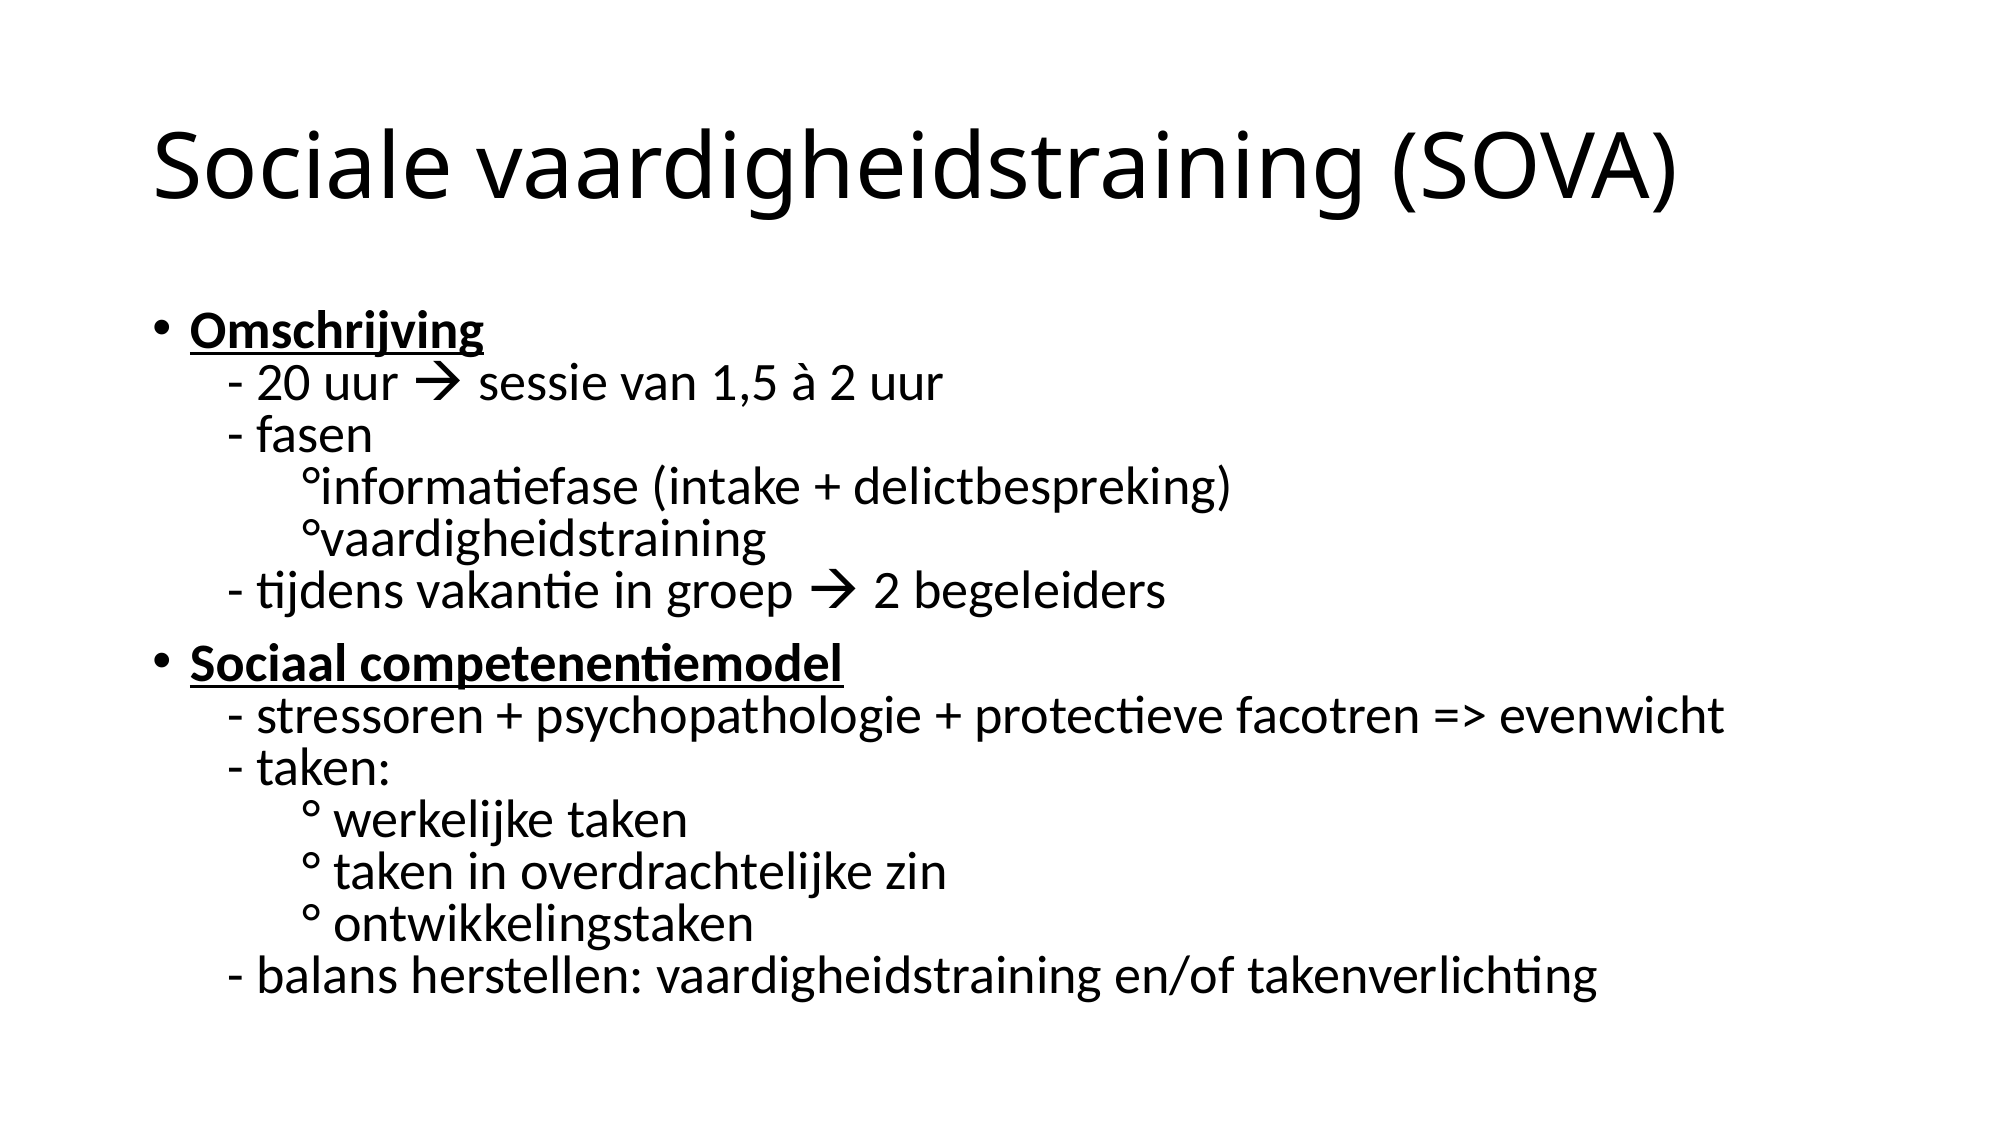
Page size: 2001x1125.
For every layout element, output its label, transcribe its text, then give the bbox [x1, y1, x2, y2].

title Sociale vaardigheidstraining (SOVA) [137, 59, 1863, 278]
list Omschrijving - 20 uur  sessie van 1,5 à 2 uur - fasen °informatiefase (intake + delictbespreking) °vaardigheidstraining - tijdens vakantie in groep  2 begeleiders Sociaal competenentiemodel - stressoren + psychopathologie + protectieve facotren => evenwicht - taken: ° werkelijke taken ° taken in overdrachtelijke zin ° ontwikkelingstaken - balans herstellen: vaardigheidstraining en/of takenverlichting [137, 299, 1863, 1014]
